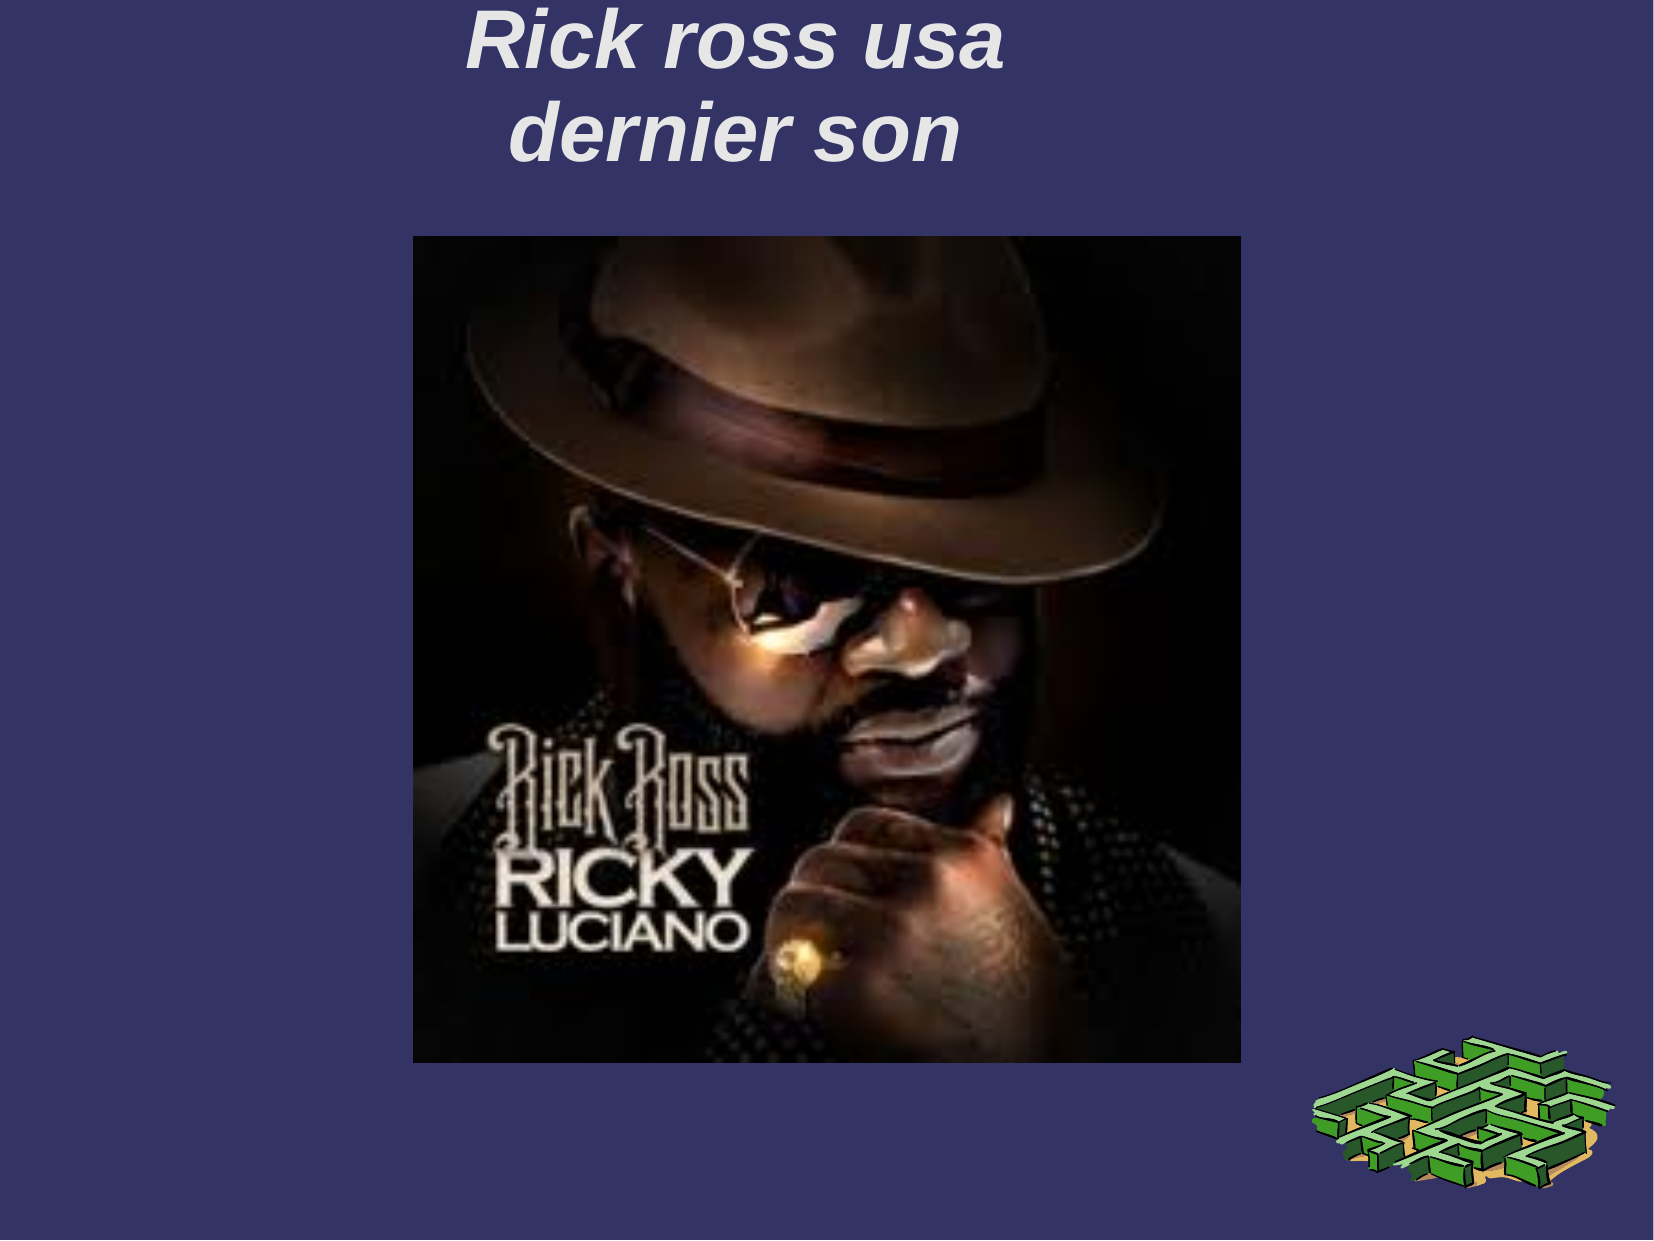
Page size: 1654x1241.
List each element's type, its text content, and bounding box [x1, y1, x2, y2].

title Rick ross usa dernier son [29, 0, 1442, 273]
picture [413, 236, 1241, 1063]
